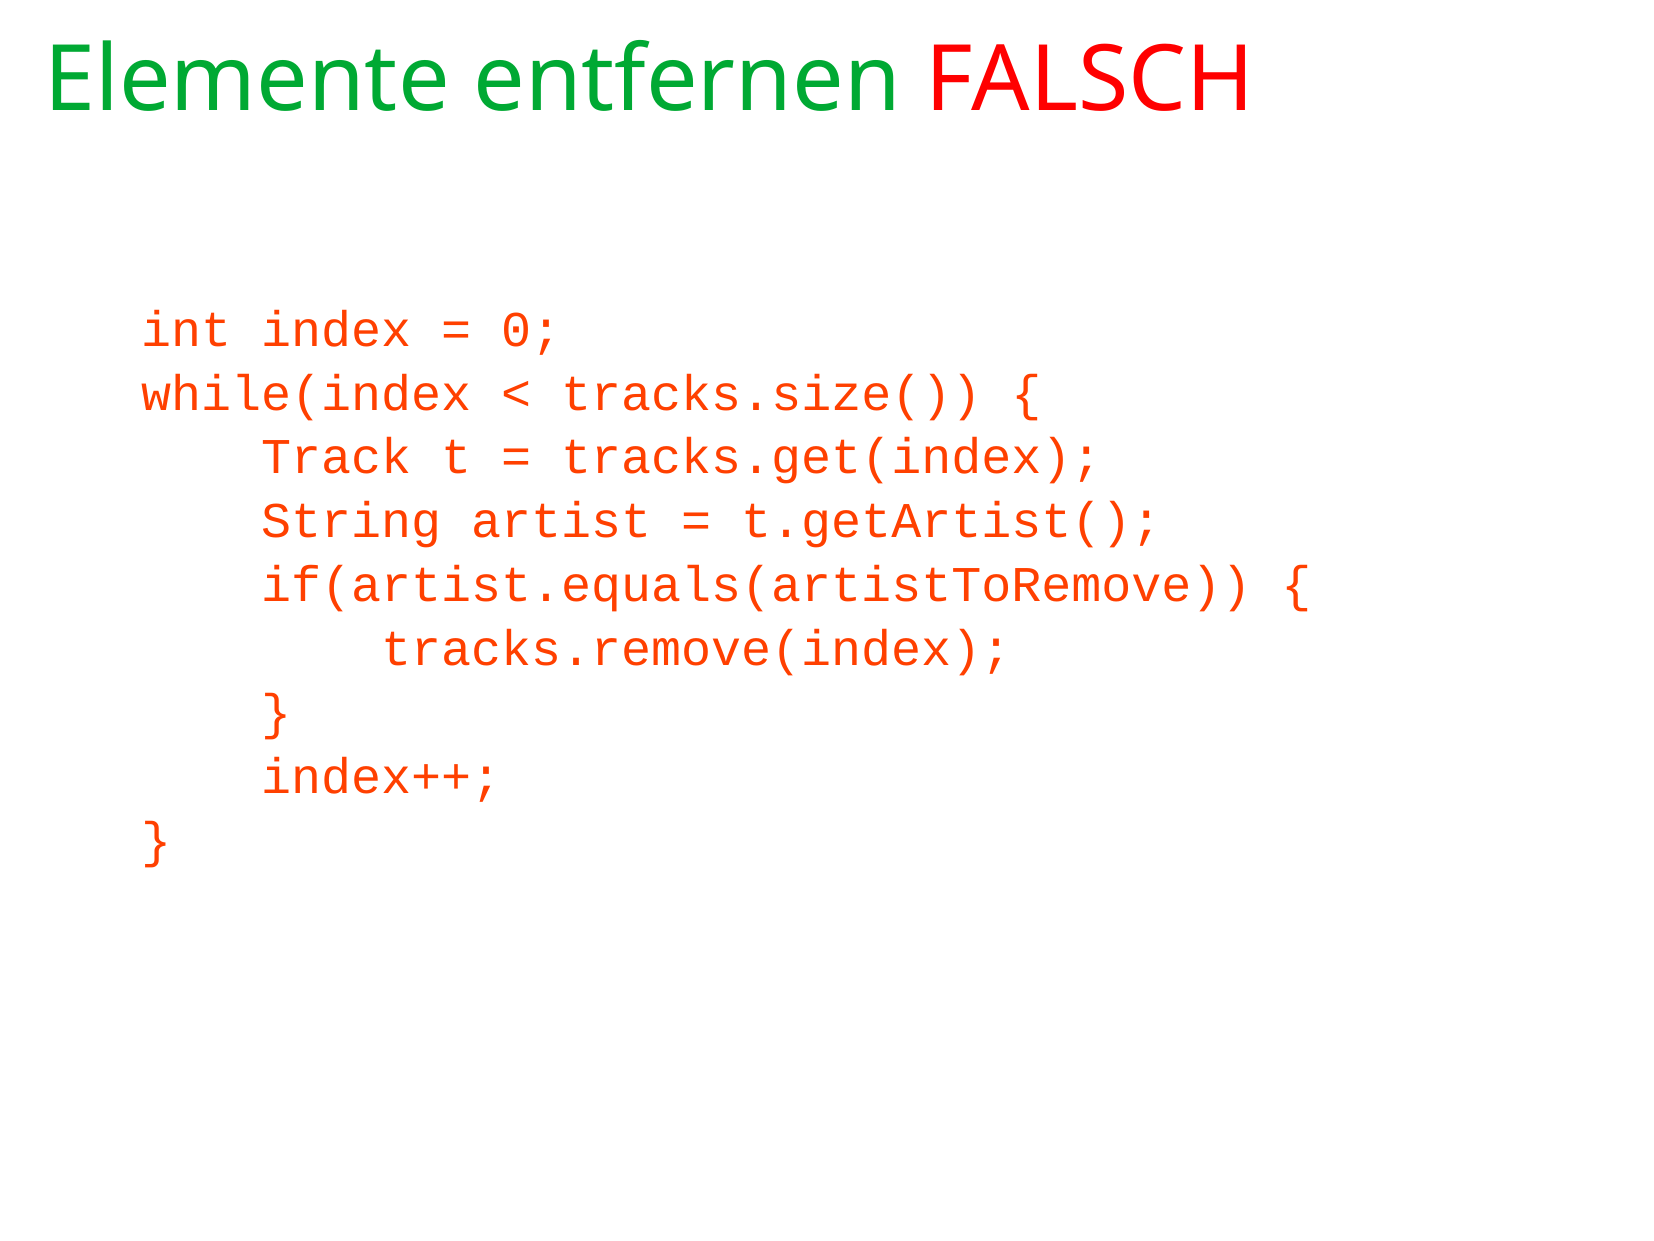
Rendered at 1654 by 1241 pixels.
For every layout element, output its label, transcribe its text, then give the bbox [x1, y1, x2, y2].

title Elemente entfernen FALSCH [29, 0, 1436, 148]
list int index = 0; while(index < tracks.size()) { Track t = tracks.get(index); String artist = t.getArtist(); if(artist.equals(artistToRemove)) { tracks.remove(index); } index++; } [126, 295, 1477, 1015]
